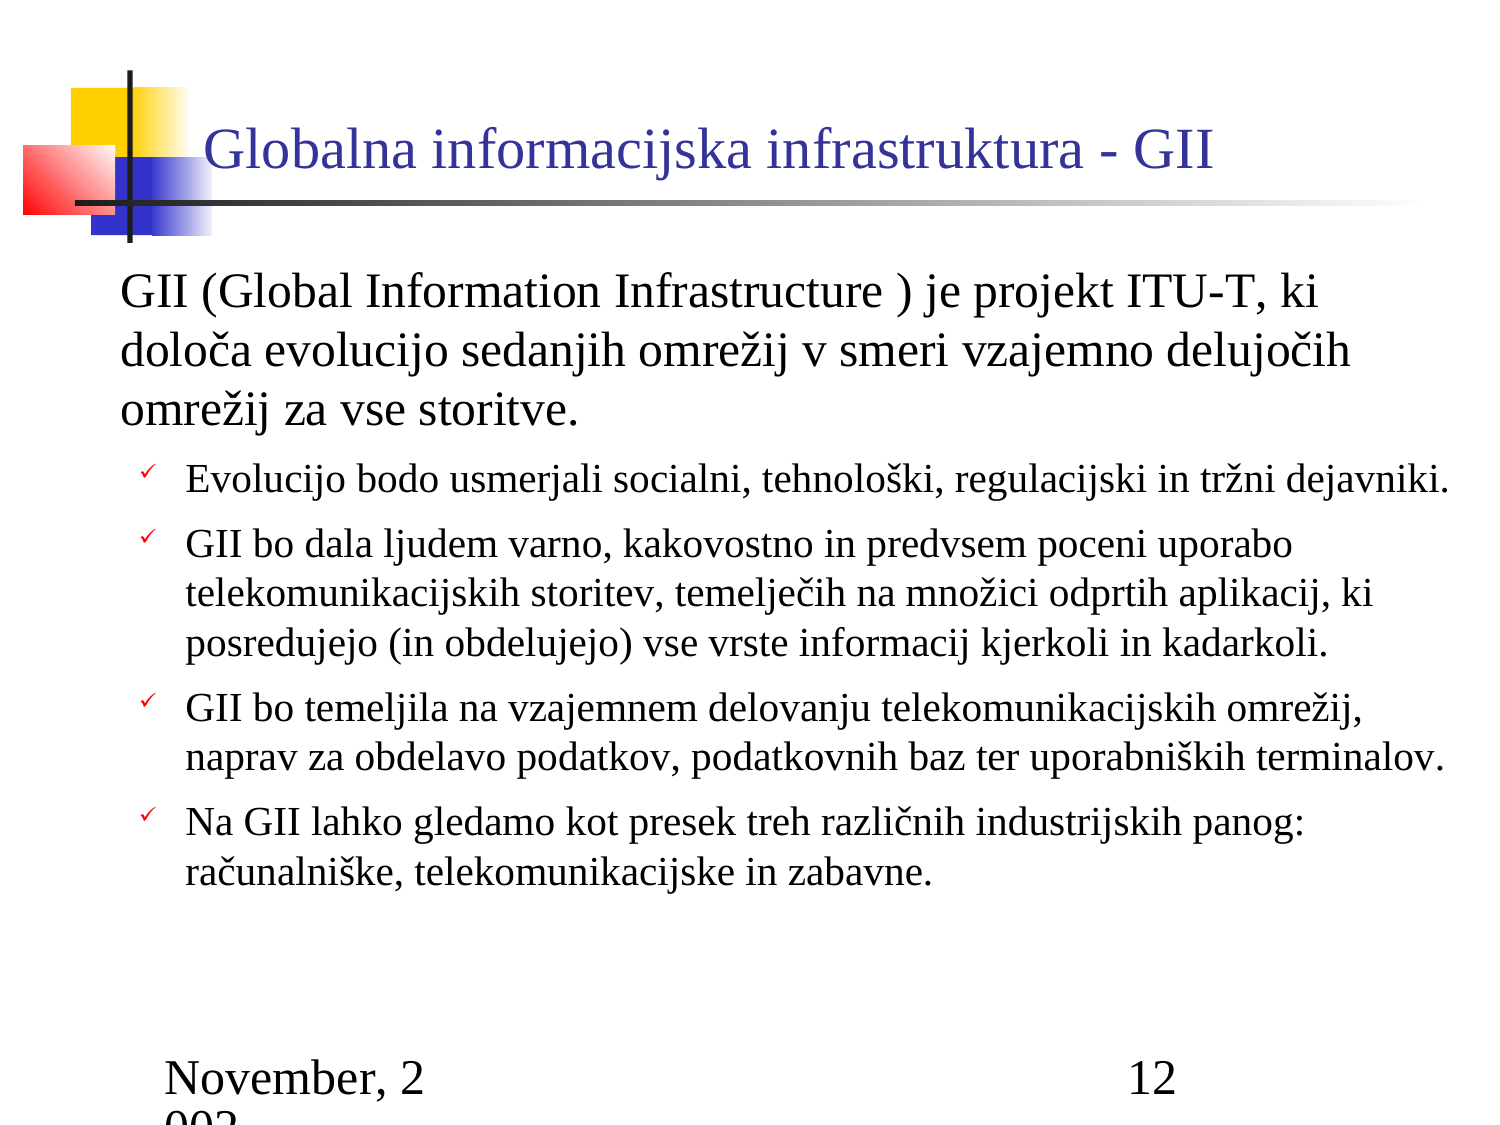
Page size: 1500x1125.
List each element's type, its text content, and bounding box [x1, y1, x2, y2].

title Globalna informacijska infrastruktura - GII [188, 101, 1468, 188]
list GII (Global Information Infrastructure ) je projekt ITU-T, ki določa evolucijo sedanjih omrežij v smeri vzajemno delujočih omrežij za vse storitve. Evolucijo bodo usmerjali socialni, tehnološki, regulacijski in tržni dejavniki. GII bo dala ljudem varno, kakovostno in predvsem poceni uporabo telekomunikacijskih storitev, temelječih na množici odprtih aplikacij, ki posredujejo (in obdelujejo) vse vrste informacij kjerkoli in kadarkoli. GII bo temeljila na vzajemnem delovanju telekomunikacijskih omrežij, naprav za obdelavo podatkov, podatkovnih baz ter uporabniških terminalov. Na GII lahko gledamo kot presek treh različnih industrijskih panog: računalniške, telekomunikacijske in zabavne. [50, 249, 1469, 1008]
